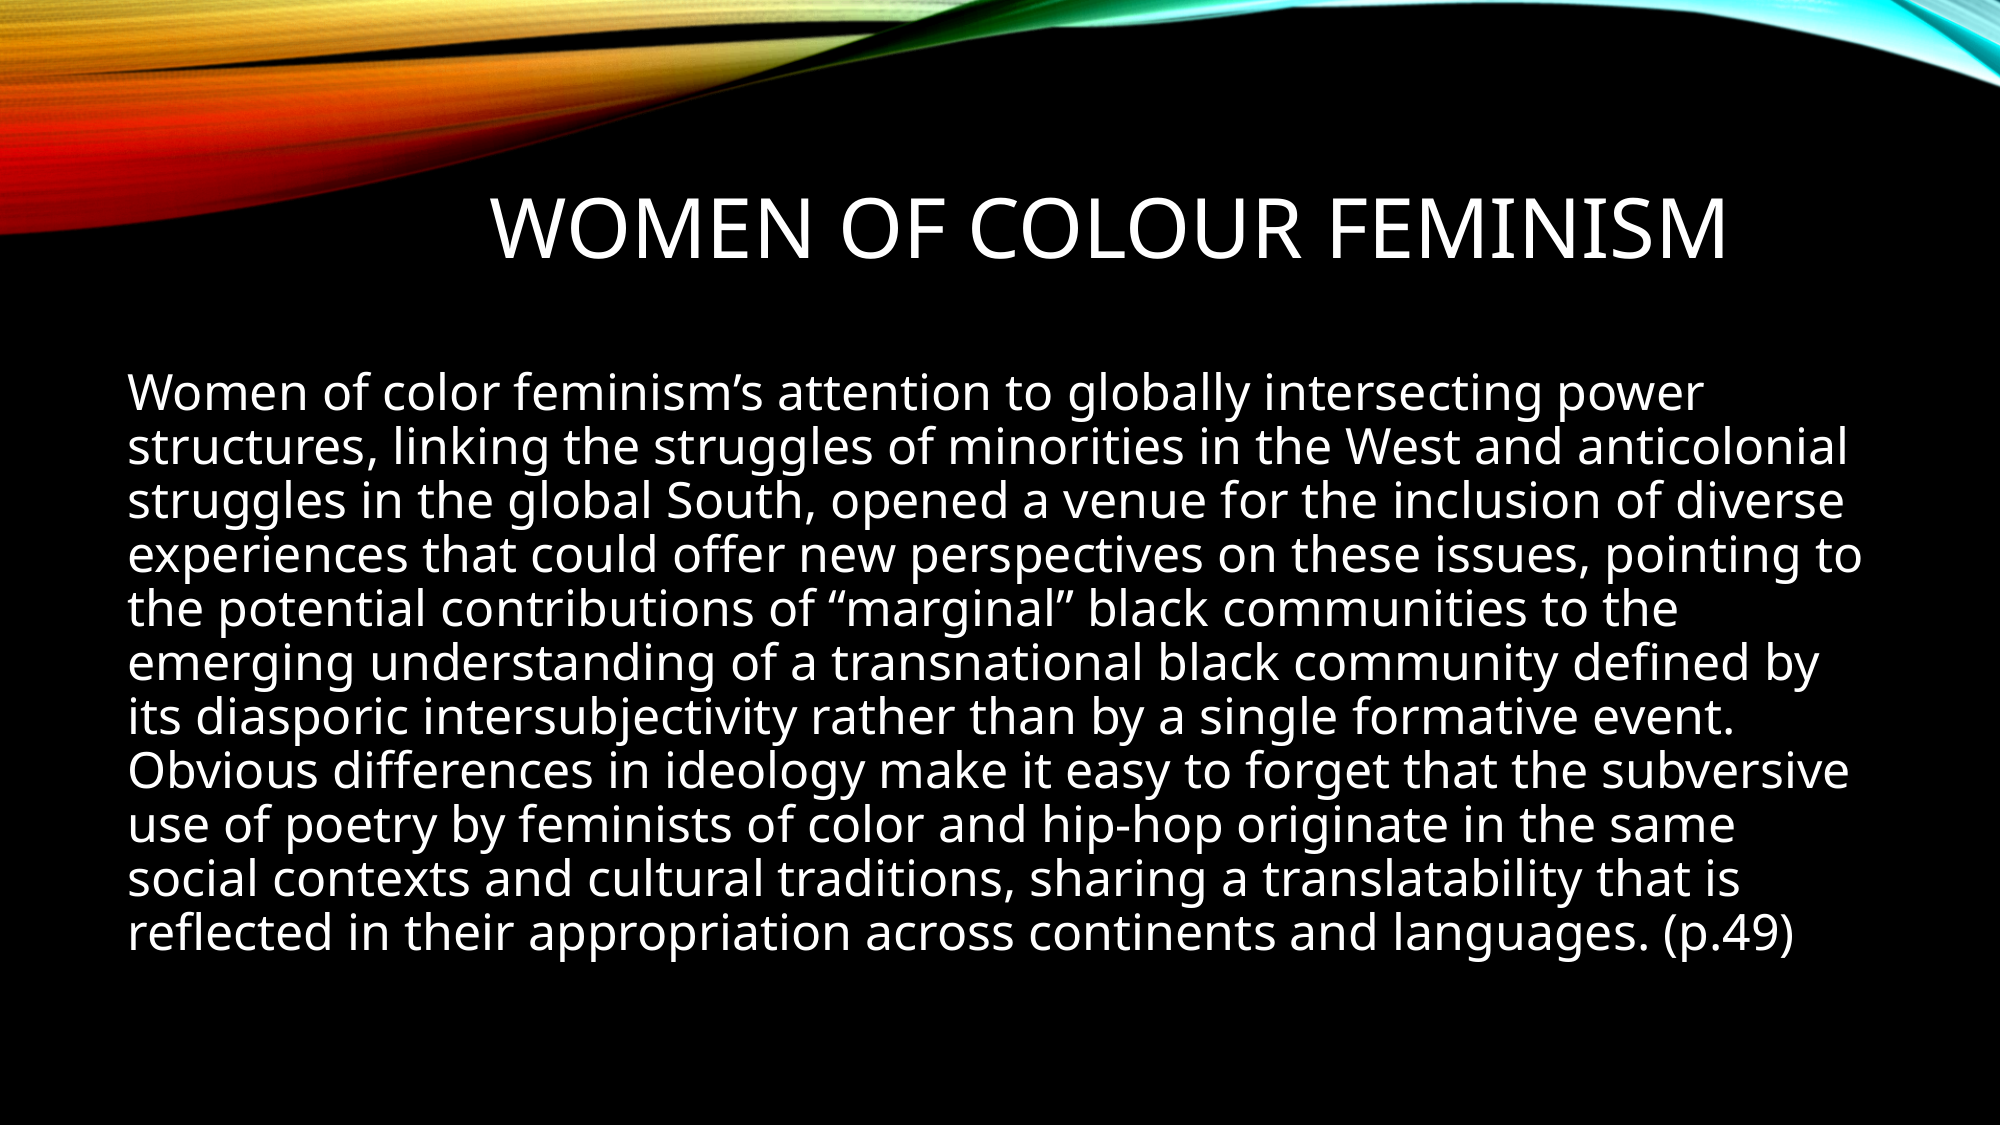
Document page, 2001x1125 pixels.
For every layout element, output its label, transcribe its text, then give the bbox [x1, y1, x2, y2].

title Women of colour feminism [474, 125, 1888, 338]
list Women of color feminism’s attention to globally intersecting power structures, linking the struggles of minorities in the West and anticolonial struggles in the global South, opened a venue for the inclusion of diverse experiences that could offer new perspectives on these issues, pointing to the potential contributions of “marginal” black communities to the emerging understanding of a transnational black community defined by its diasporic intersubjectivity rather than by a single formative event. Obvious differences in ideology make it easy to forget that the subversive use of poetry by feminists of color and hip-hop originate in the same social contexts and cultural traditions, sharing a translatability that is reflected in their appropriation across continents and languages. (p.49) [112, 360, 1888, 1021]
